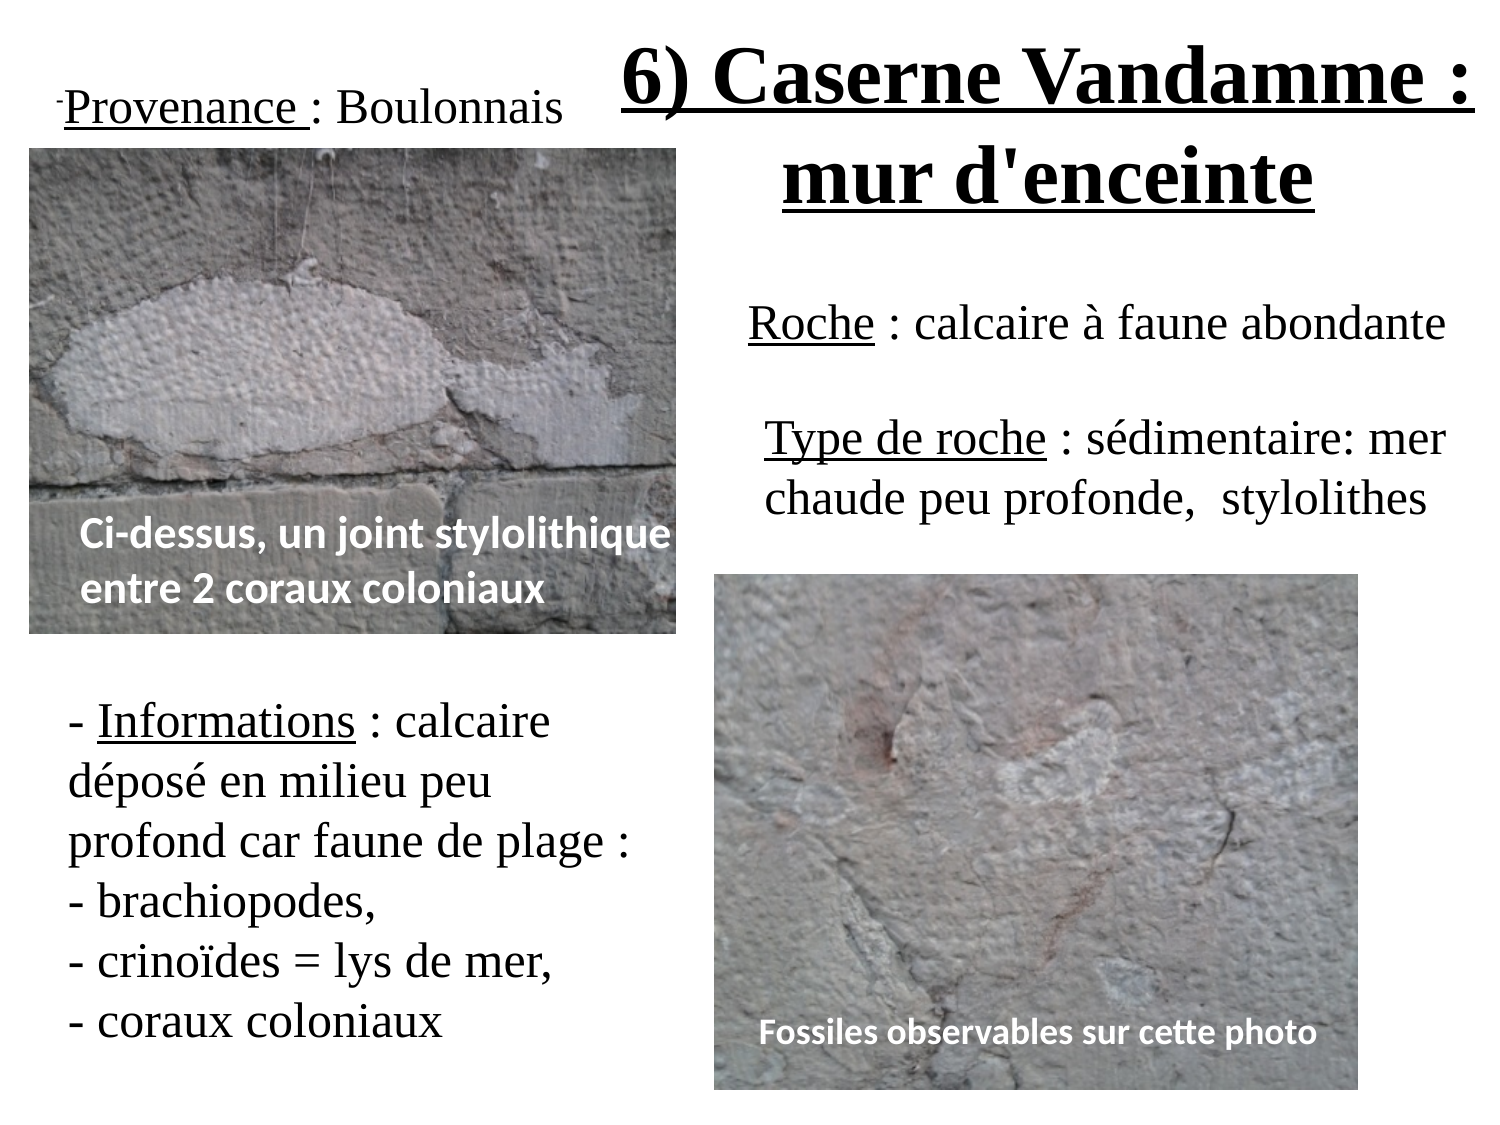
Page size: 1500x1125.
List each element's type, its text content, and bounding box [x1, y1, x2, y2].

text_box Fossiles observables sur cette photo [744, 1000, 1394, 1060]
title 6) Caserne Vandamme : mur d'enceinte [561, 13, 1500, 201]
text_box Roche : calcaire à faune abondante [747, 295, 1477, 352]
picture [29, 148, 676, 634]
picture [714, 574, 1358, 1090]
text_box Ci-dessus, un joint stylolithique entre 2 coraux coloniaux [64, 495, 739, 621]
list Type de roche : sédimentaire: mer chaude peu profonde, stylolithes [693, 397, 1500, 545]
text_box Provenance : Boulonnais [41, 66, 644, 142]
text_box - Informations : calcaire déposé en milieu peu profond car faune de plage : - brachiopodes, - crinoïdes = lys de mer, - coraux coloniaux [53, 680, 656, 1056]
